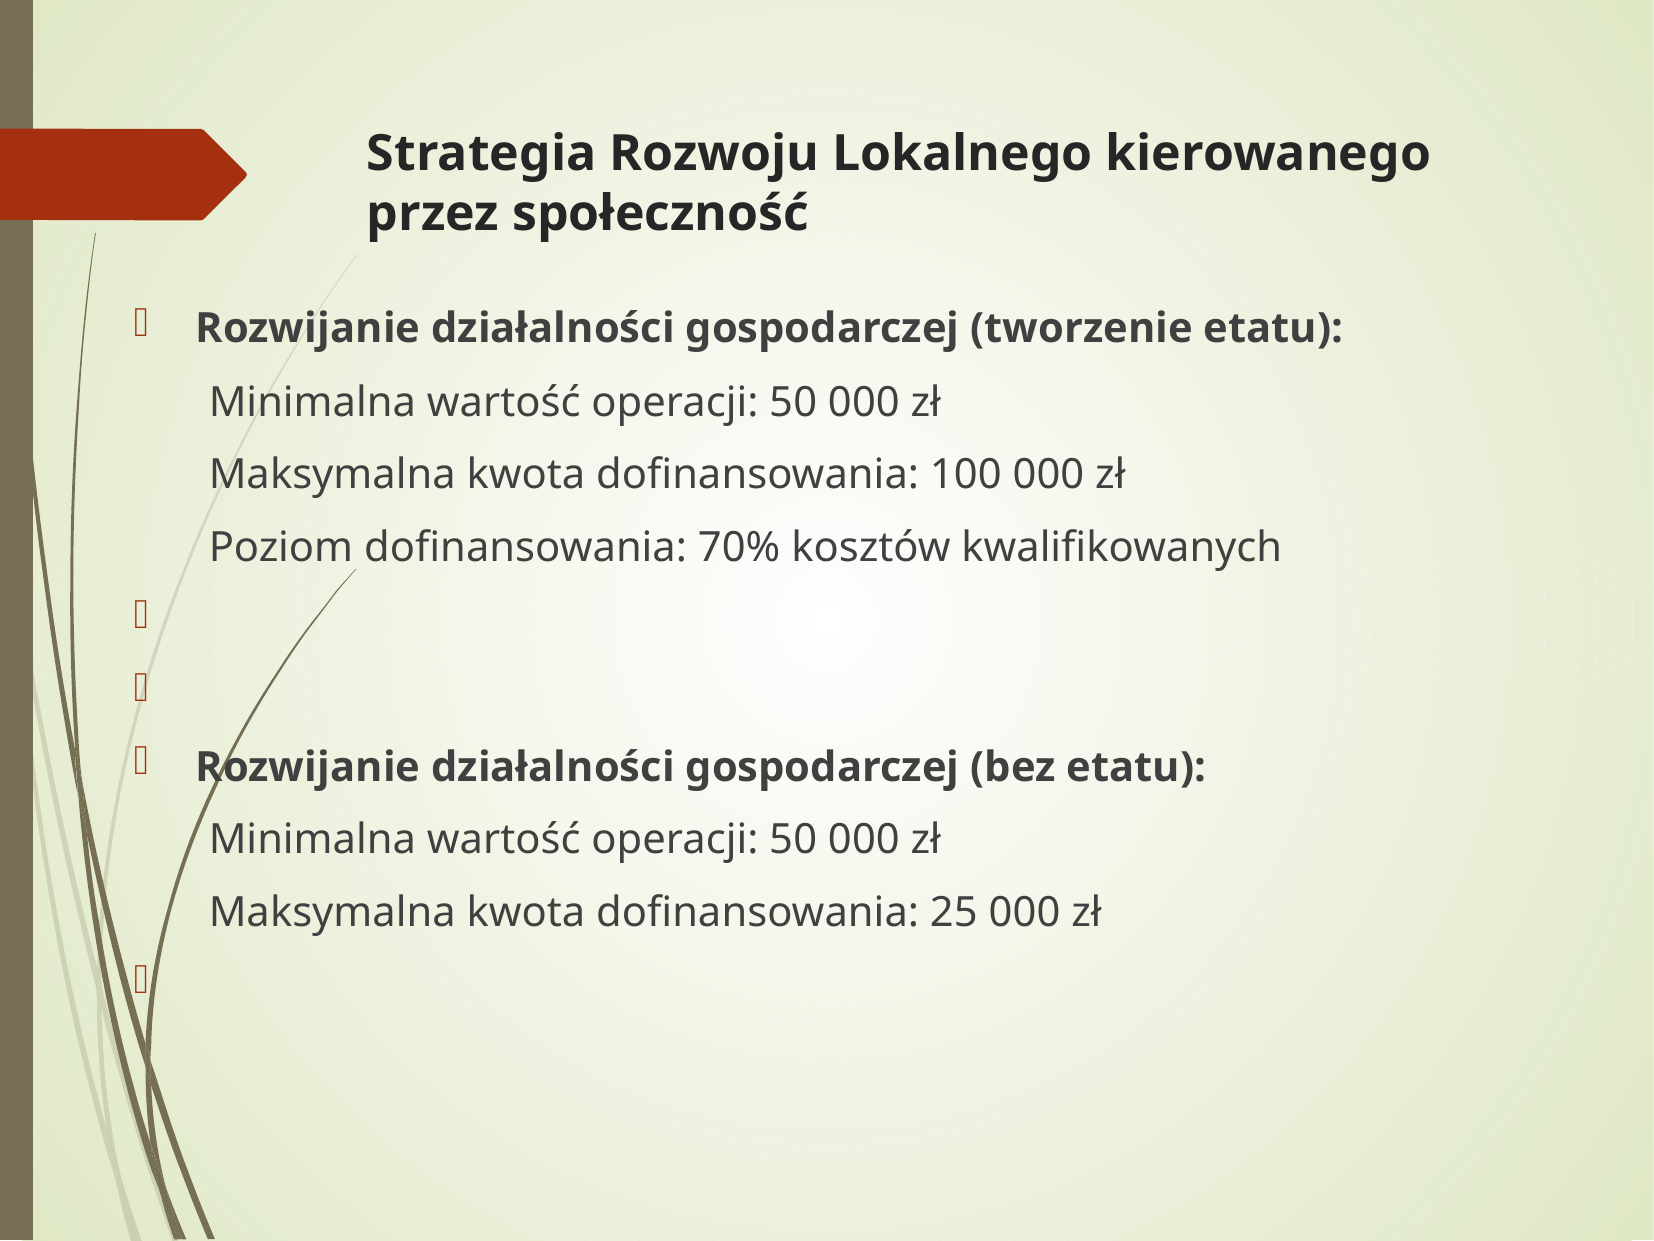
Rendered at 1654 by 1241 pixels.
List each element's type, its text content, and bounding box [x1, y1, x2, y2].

list Rozwijanie działalności gospodarczej (tworzenie etatu): Minimalna wartość operacji: 50 000 zł Maksymalna kwota dofinansowania: 100 000 zł Poziom dofinansowania: 70% kosztów kwalifikowanych Rozwijanie działalności gospodarczej (bez etatu): Minimalna wartość operacji: 50 000 zł Maksymalna kwota dofinansowania: 25 000 zł [118, 293, 1544, 1179]
title Strategia Rozwoju Lokalnego kierowanego przez społeczność [351, 112, 1544, 293]
